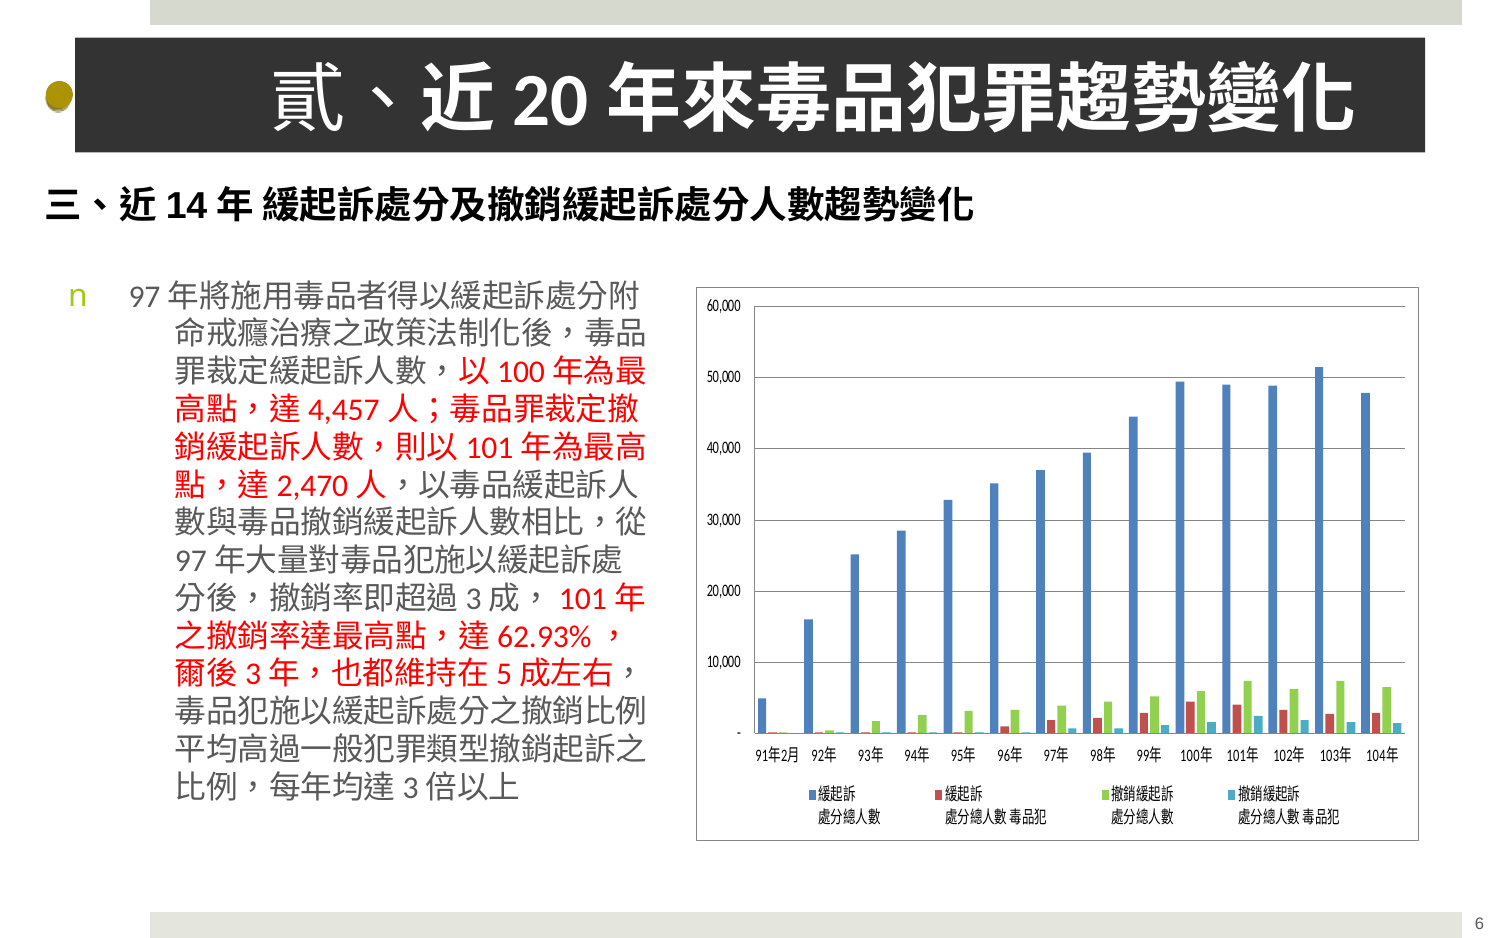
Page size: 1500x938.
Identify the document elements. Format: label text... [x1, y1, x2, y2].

text_box [1441, 897, 1500, 938]
text_box 三、近14年 緩起訴處分及撤銷緩起訴處分人數趨勢變化 [29, 173, 1317, 235]
title 貳、近20年來毒品犯罪趨勢變化 [75, 37, 1426, 153]
chart [690, 279, 1424, 847]
text_box [46, 81, 72, 108]
list 97年將施用毒品者得以緩起訴處分附命戒癮治療之政策法制化後，毒品罪裁定緩起訴人數，以100年為最高點，達4,457人；毒品罪裁定撤銷緩起訴人數，則以101年為最高點，達2,470人，以毒品緩起訴人數與毒品撤銷緩起訴人數相比，從97年大量對毒品犯施以緩起訴處分後，撤銷率即超過3成，101年之撤銷率達最高點，達62.93%，爾後3年，也都維持在5成左右，毒品犯施以緩起訴處分之撤銷比例平均高過一般犯罪類型撤銷起訴之比例，每年均達3倍以上 [53, 267, 668, 847]
